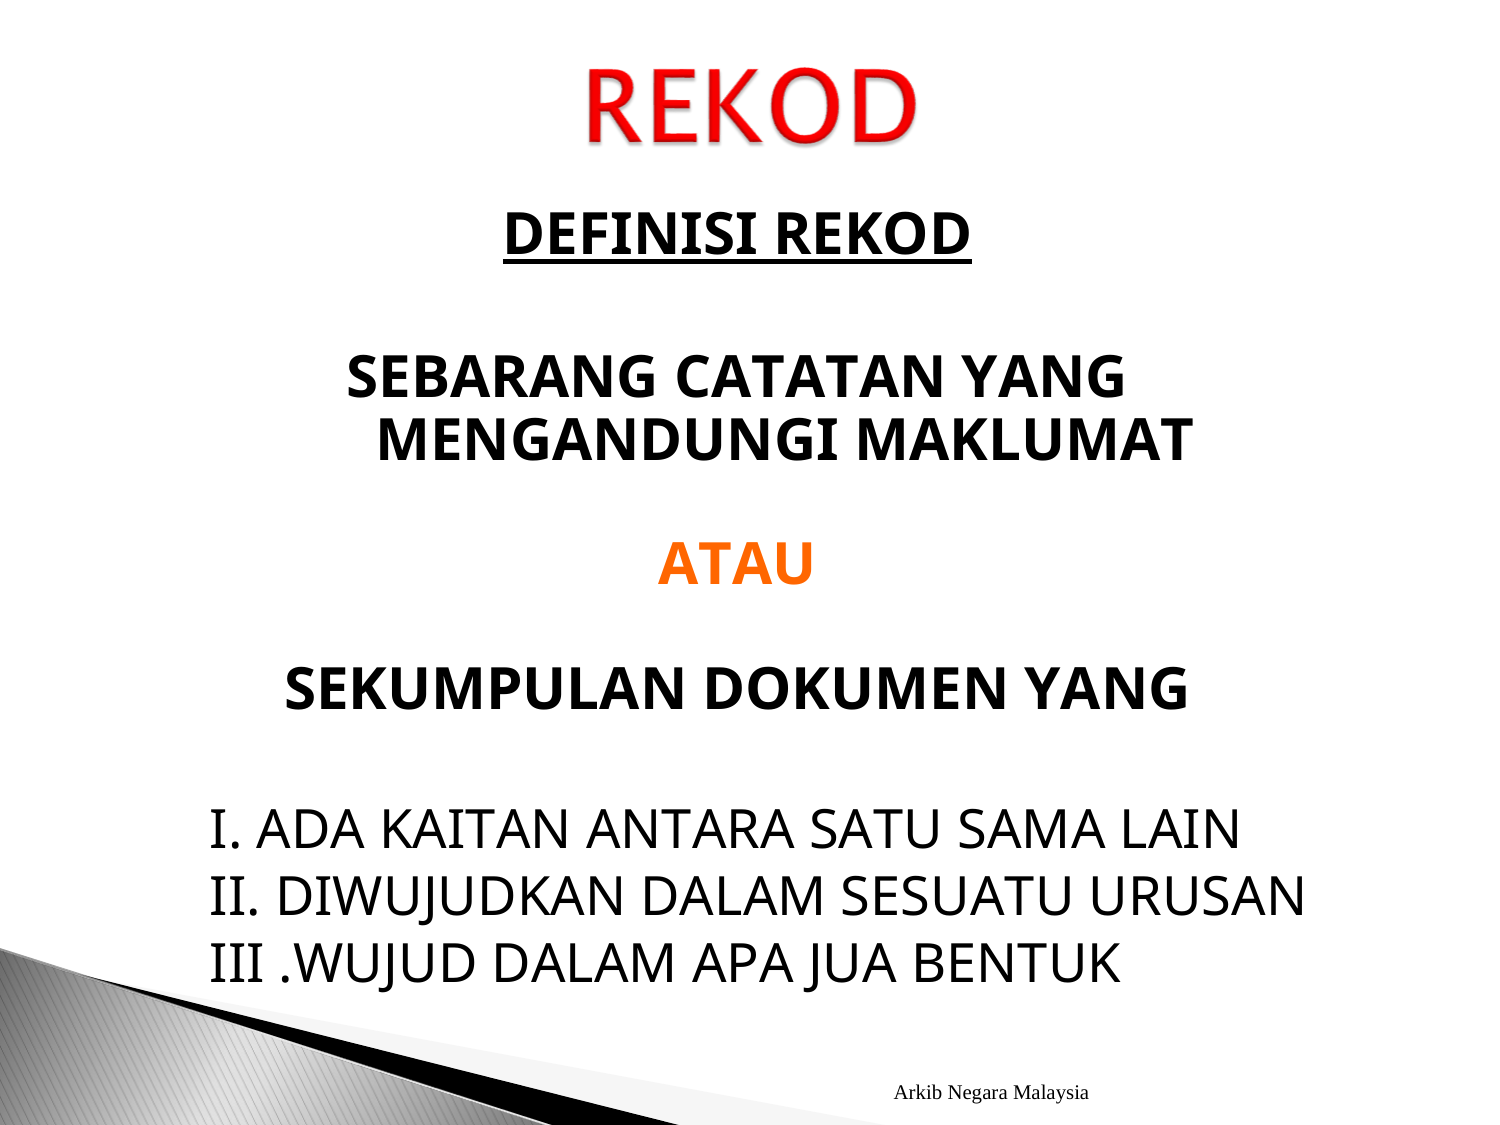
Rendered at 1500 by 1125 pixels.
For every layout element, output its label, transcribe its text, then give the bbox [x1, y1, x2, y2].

picture [75, 46, 1426, 186]
picture [0, 947, 559, 1125]
text_box Arkib Negara Malaysia [718, 1051, 1105, 1112]
list DEFINISI REKOD SEBARANG CATATAN YANG MENGANDUNGI MAKLUMAT ATAU SEKUMPULAN DOKUMEN YANG I. ADA KAITAN ANTARA SATU SAMA LAIN II. DIWUJUDKAN DALAM SESUATU URUSAN III .WUJUD DALAM APA JUA BENTUK [99, 196, 1375, 1022]
